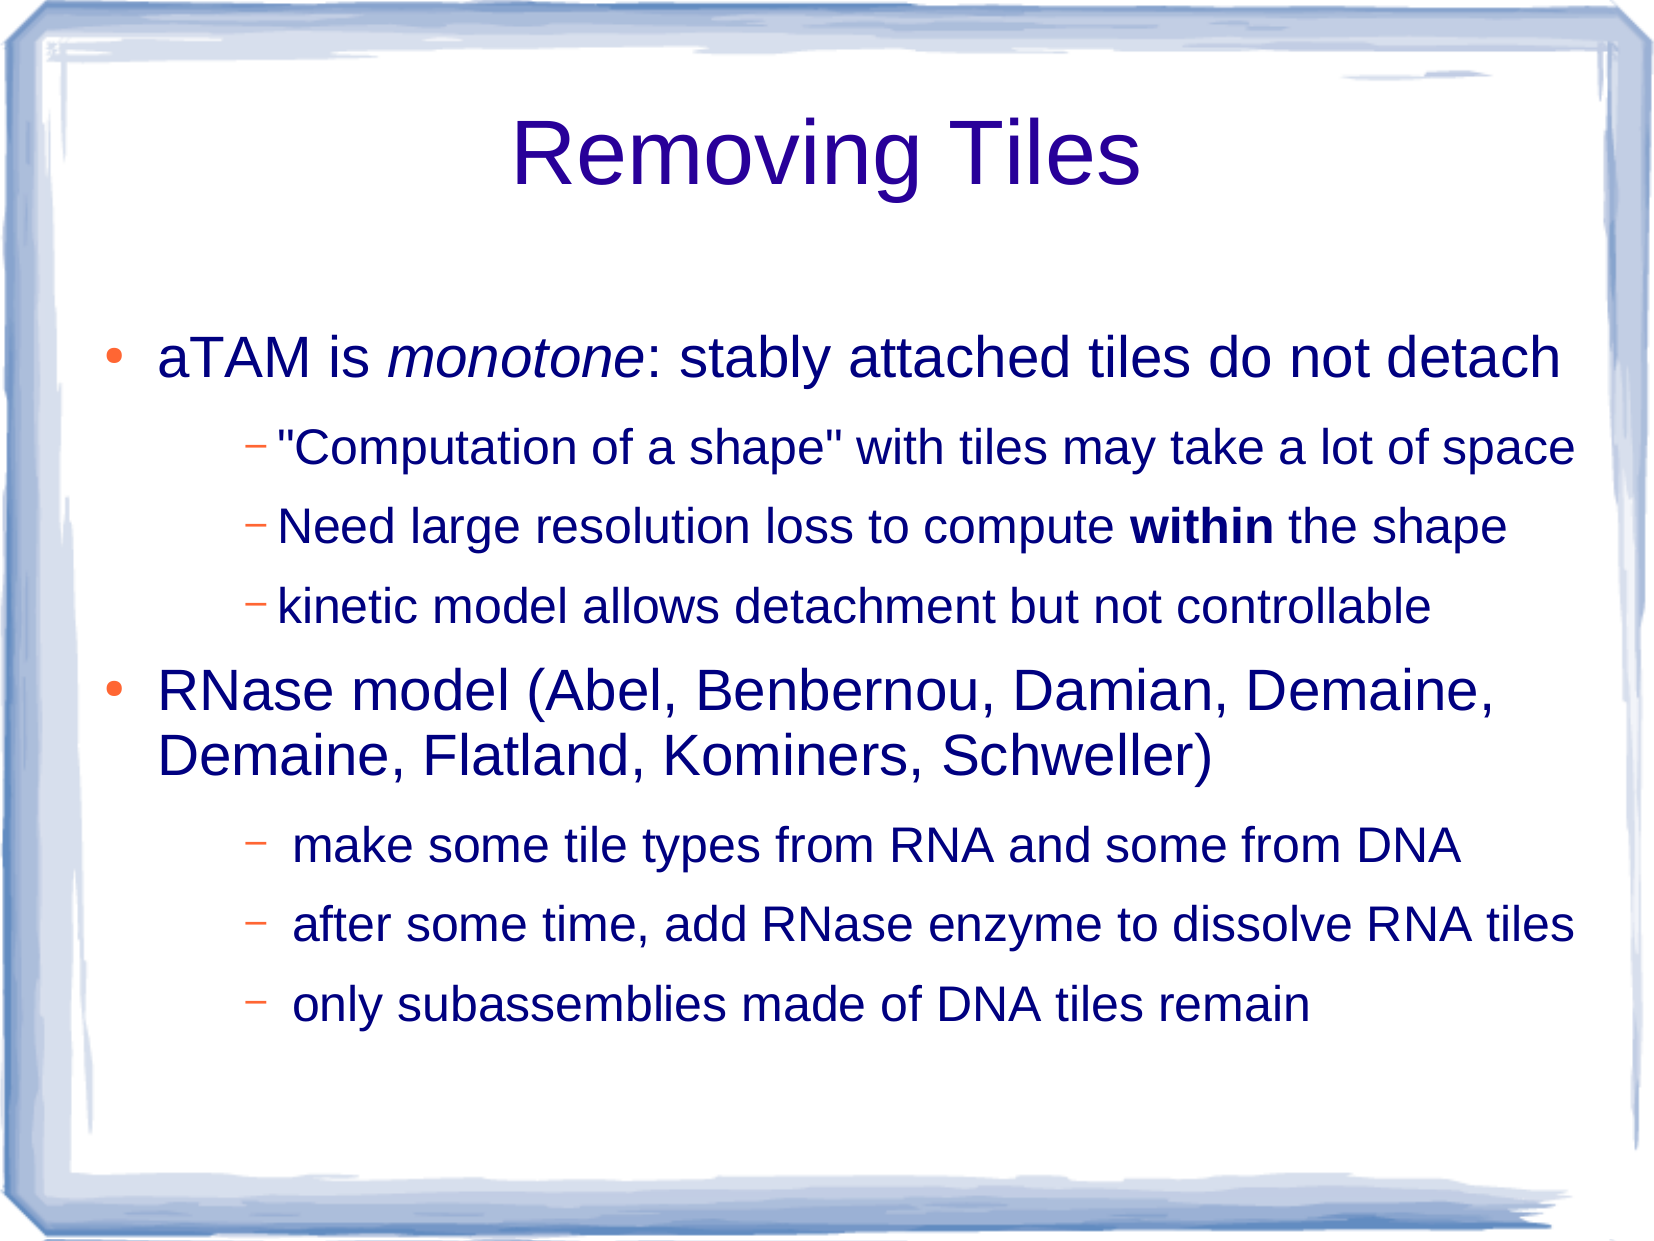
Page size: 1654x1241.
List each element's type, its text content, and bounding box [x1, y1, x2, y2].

list aTAM is monotone: stably attached tiles do not detach "Computation of a shape" with tiles may take a lot of space Need large resolution loss to compute within the shape kinetic model allows detachment but not controllable RNase model (Abel, Benbernou, Damian, Demaine, Demaine, Flatland, Kominers, Schweller) make some tile types from RNA and some from DNA after some time, add RNase enzyme to dissolve RNA tiles only subassemblies made of DNA tiles remain [86, 324, 1615, 1144]
picture [0, 0, 1654, 1241]
title Removing Tiles [82, 49, 1571, 257]
